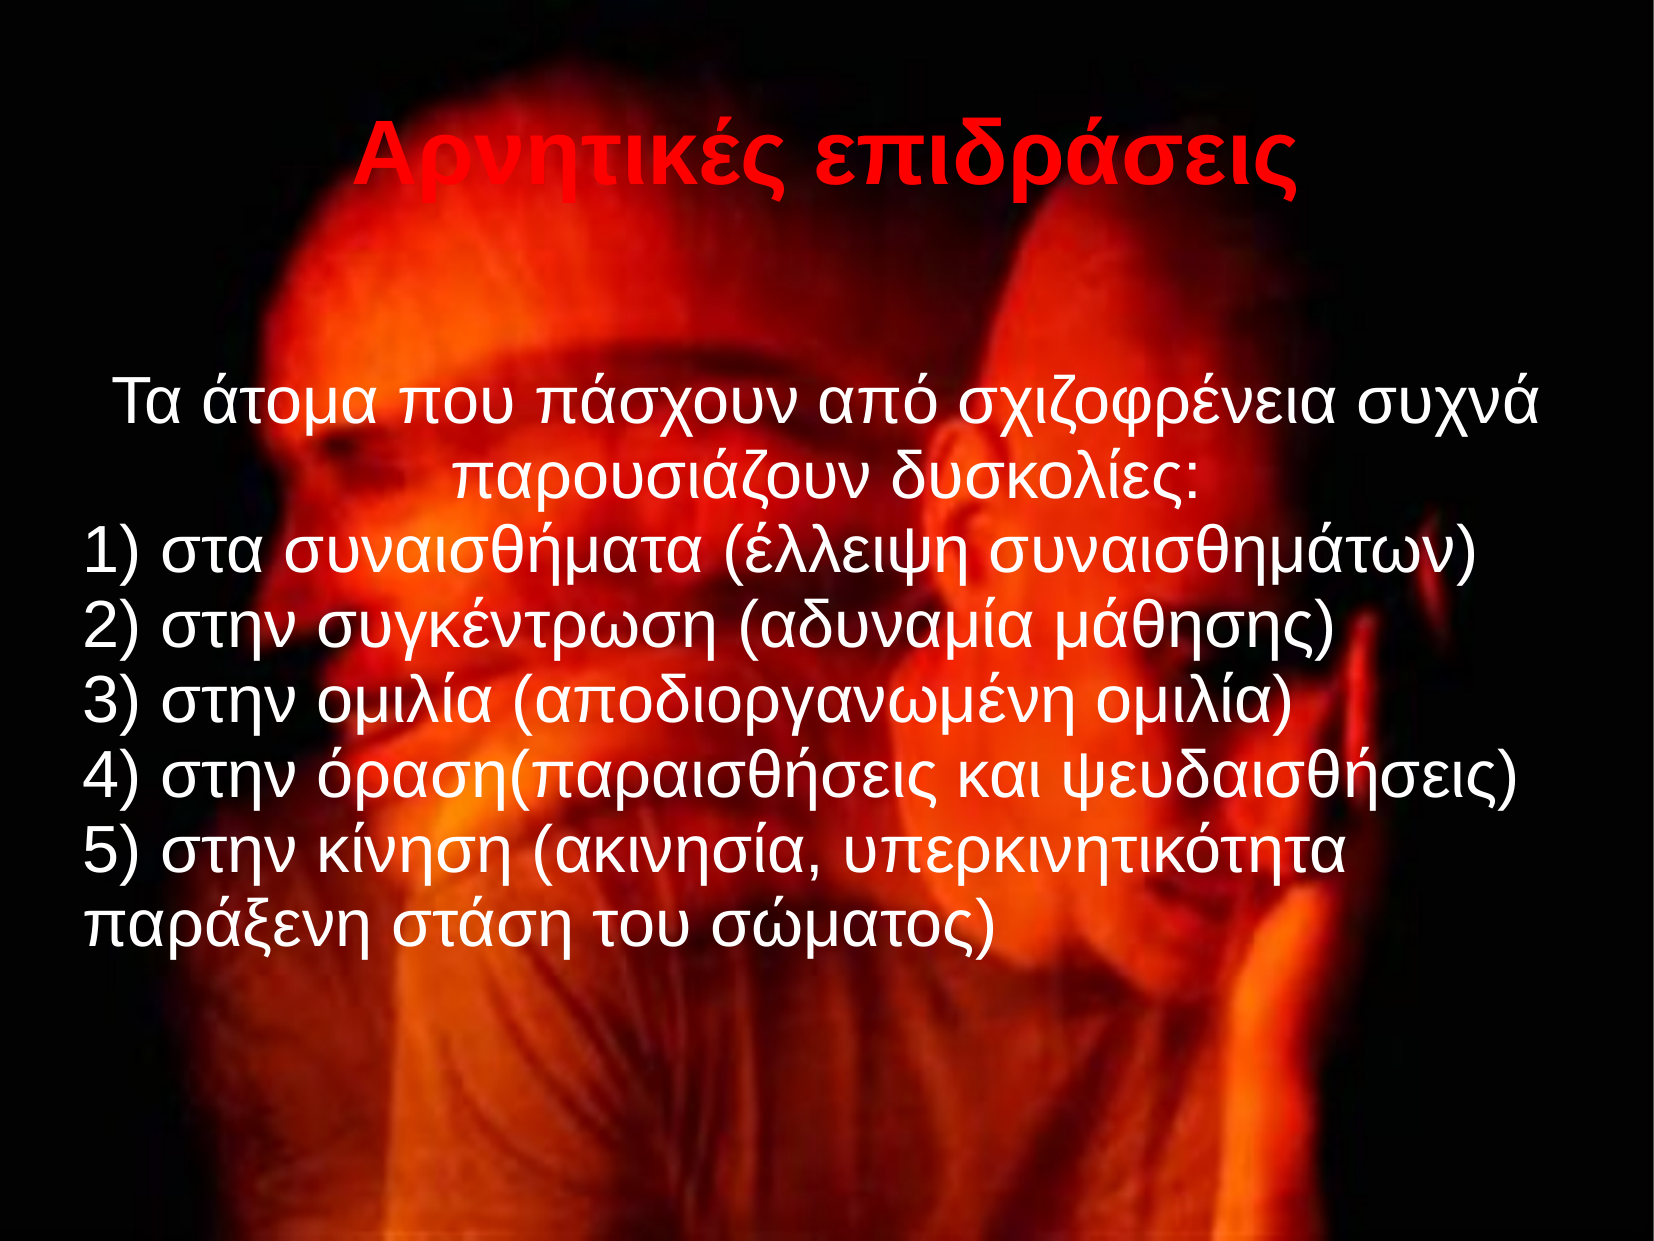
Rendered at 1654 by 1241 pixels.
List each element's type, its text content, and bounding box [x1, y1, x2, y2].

title Αρνητικές επιδράσεις [82, 56, 1571, 250]
picture [0, 0, 1654, 1241]
subtitle Τα άτομα που πάσχουν από σχιζοφρένεια συχνά παρουσιάζουν δυσκολίες: 1) στα συναισθήματα (έλλειψη συναισθημάτων) 2) στην συγκέντρωση (αδυναμία μάθησης) 3) στην ομιλία (αποδιοργανωμένη ομιλία) 4) στην όραση(παραισθήσεις και ψευδαισθήσεις) 5) στην κίνηση (ακινησία, υπερκινητικότητα παράξενη στάση του σώματος) [82, 297, 1571, 1102]
